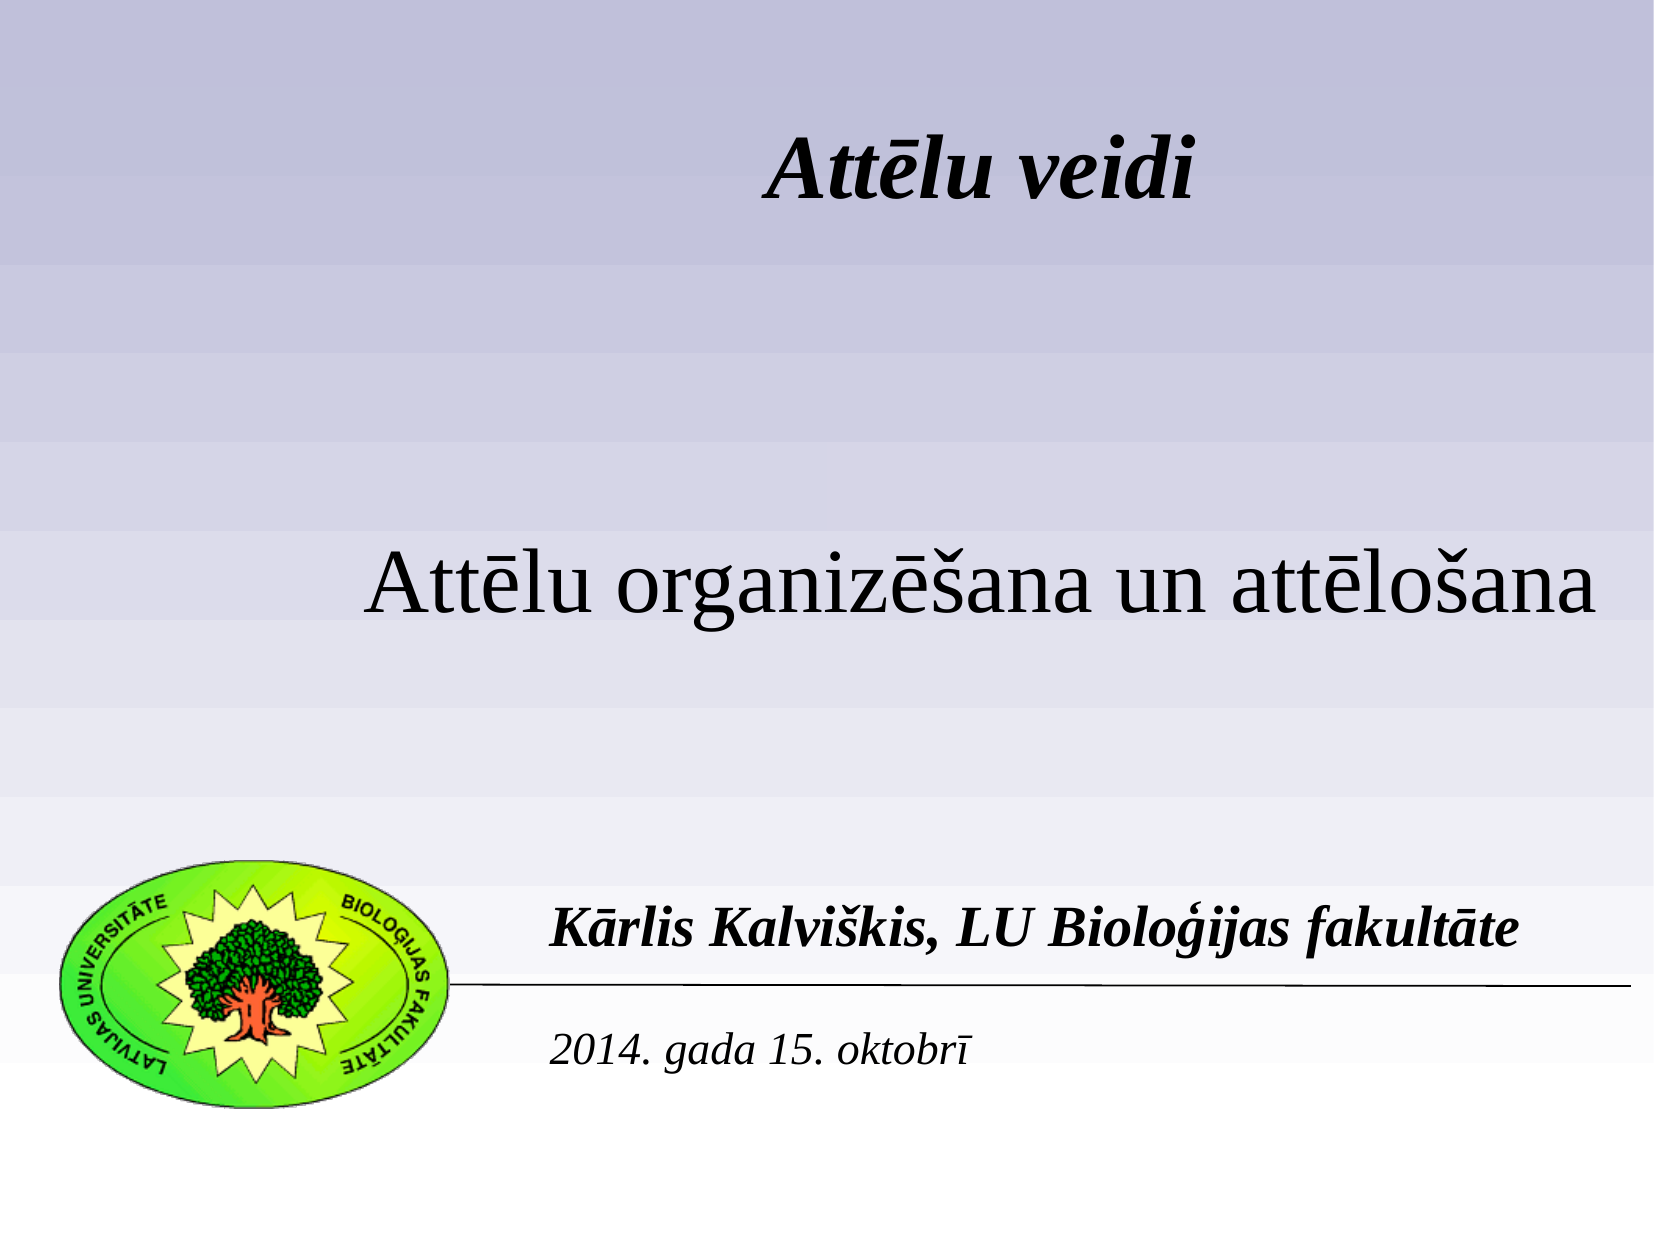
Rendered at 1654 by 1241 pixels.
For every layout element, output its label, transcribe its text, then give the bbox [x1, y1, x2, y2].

title Attēlu organizēšana un attēlošana [332, 314, 1632, 849]
picture [0, 0, 1654, 1241]
